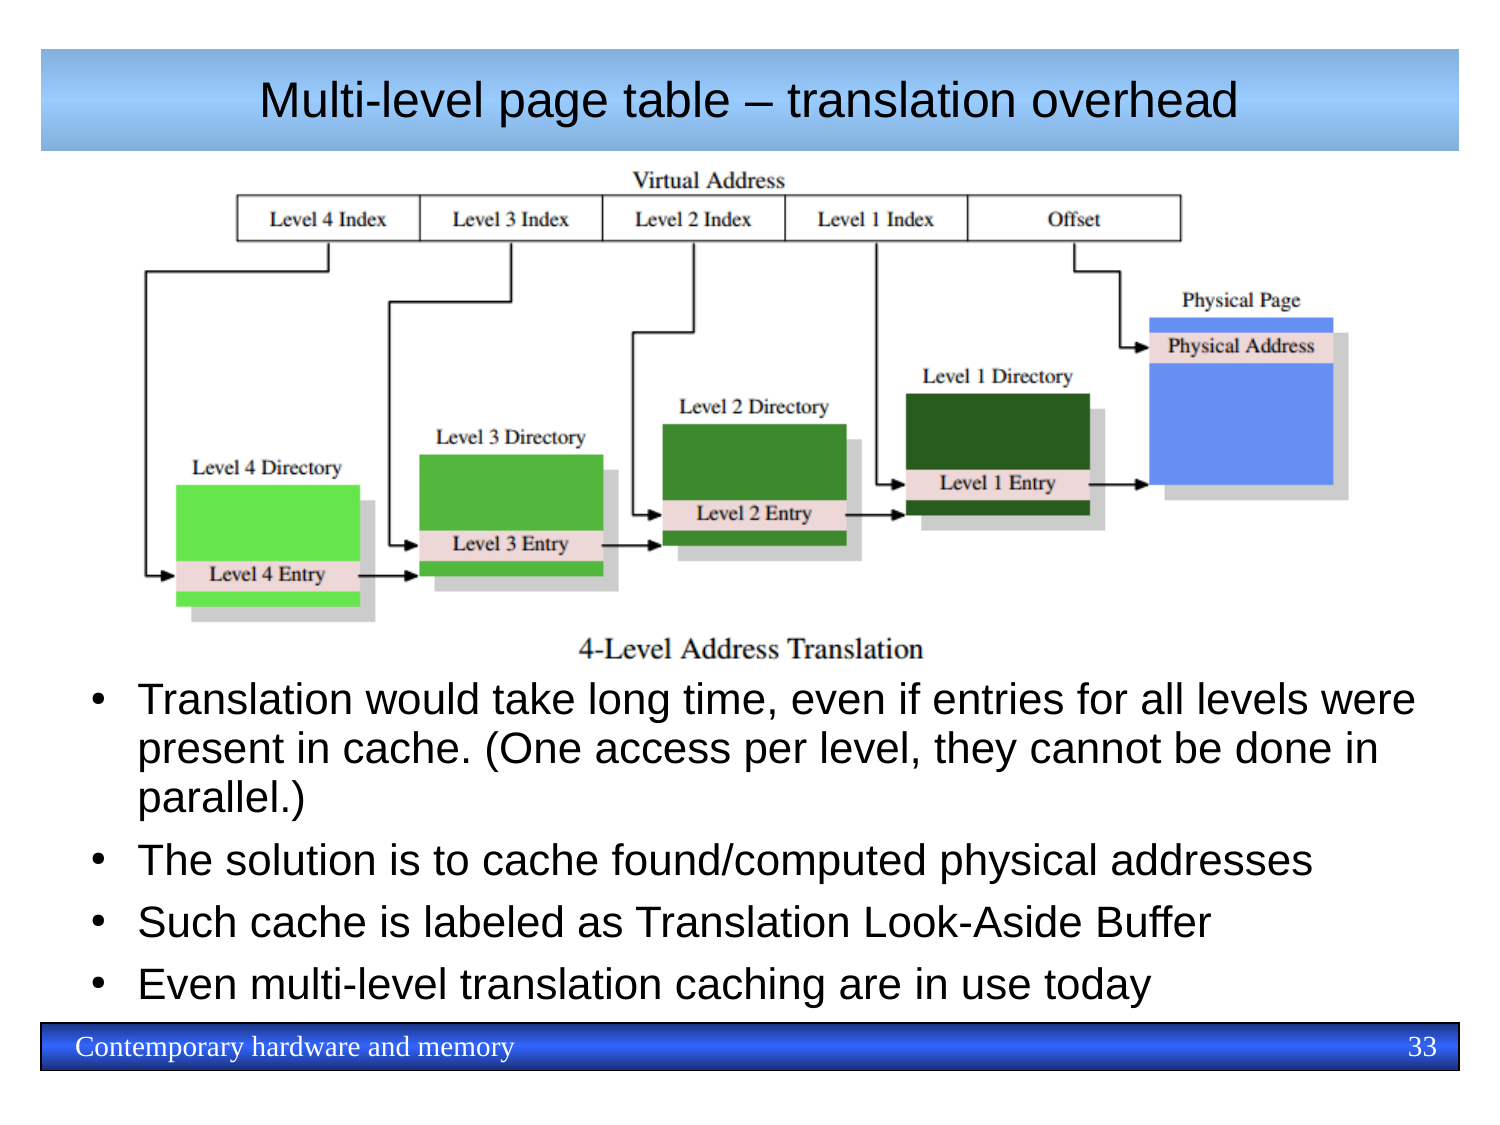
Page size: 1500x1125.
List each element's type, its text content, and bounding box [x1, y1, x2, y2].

title Multi-level page table – translation overhead [41, 49, 1459, 151]
list Translation would take long time, even if entries for all levels were present in cache. (One access per level, they cannot be done in parallel.) The solution is to cache found/computed physical addresses Such cache is labeled as Translation Look-Aside Buffer Even multi-level translation caching are in use today [75, 675, 1426, 1013]
text_box [117, 164, 1364, 674]
